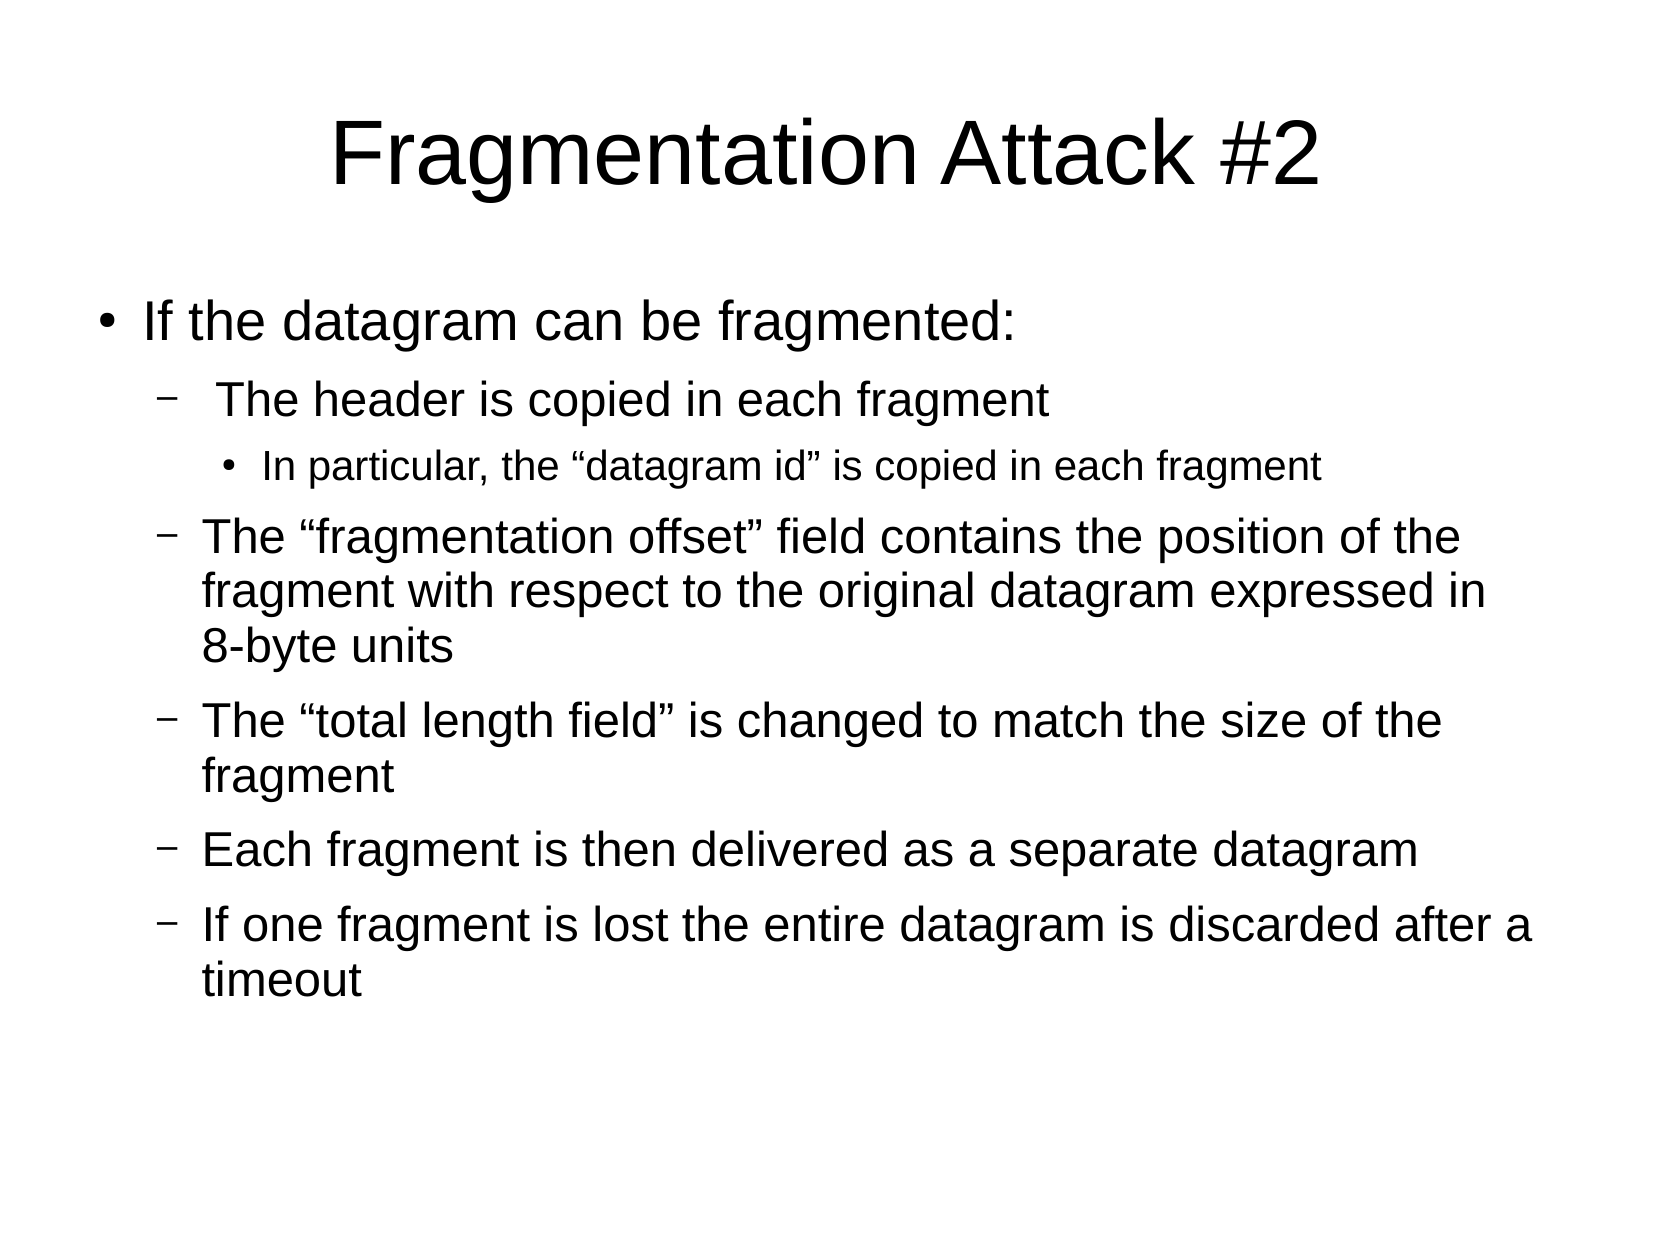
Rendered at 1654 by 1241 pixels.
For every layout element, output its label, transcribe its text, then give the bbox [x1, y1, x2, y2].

list If the datagram can be fragmented: The header is copied in each fragment In particular, the “datagram id” is copied in each fragment The “fragmentation offset” field contains the position of the fragment with respect to the original datagram expressed in 8-byte units The “total length field” is changed to match the size of the fragment Each fragment is then delivered as a separate datagram If one fragment is lost the entire datagram is discarded after a timeout [82, 290, 1571, 1010]
title Fragmentation Attack #2 [82, 49, 1571, 257]
